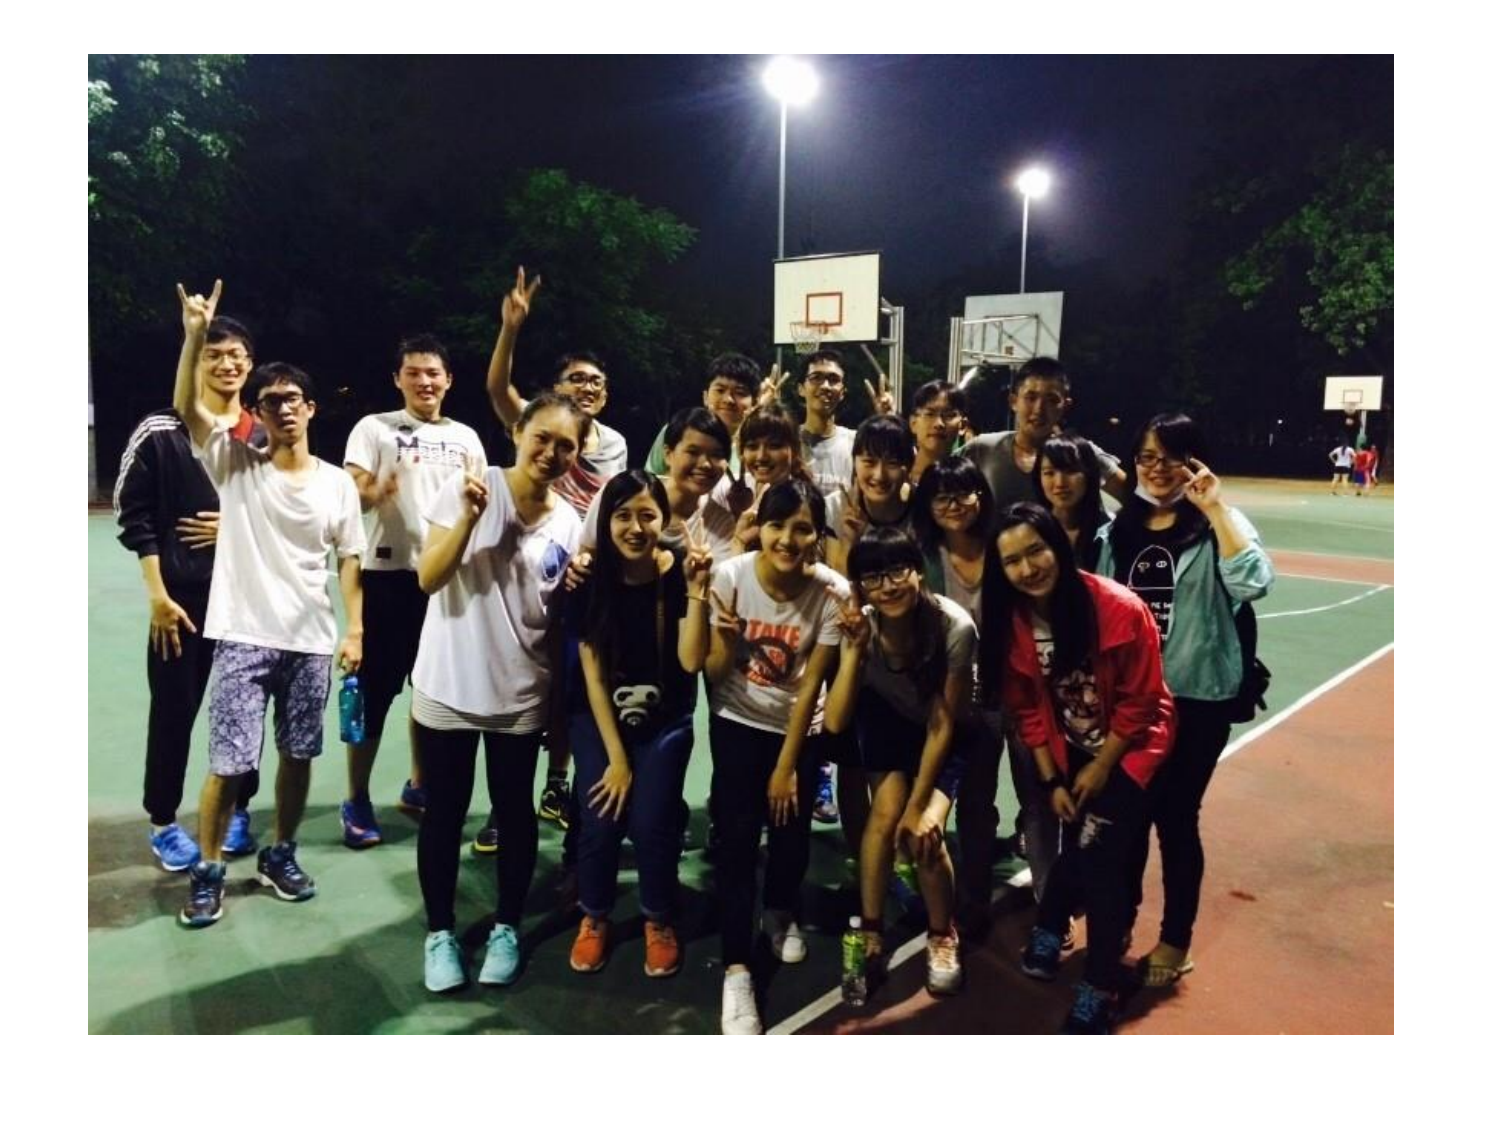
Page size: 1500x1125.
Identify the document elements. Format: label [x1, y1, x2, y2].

title [75, 45, 1425, 233]
picture [88, 54, 1394, 1035]
